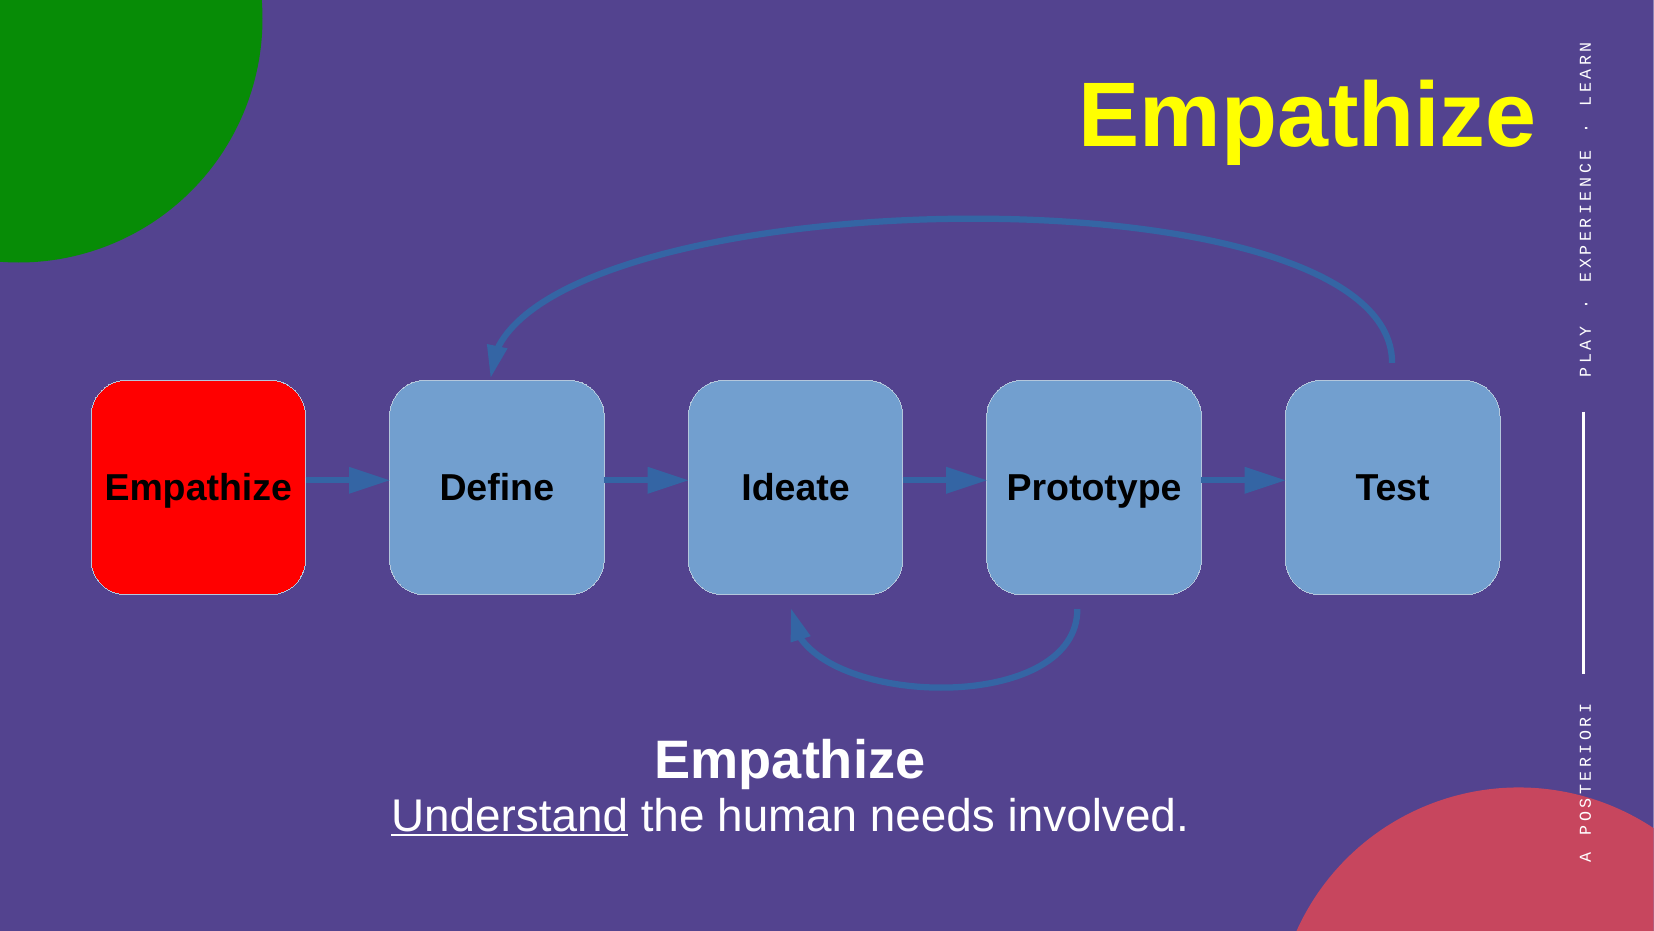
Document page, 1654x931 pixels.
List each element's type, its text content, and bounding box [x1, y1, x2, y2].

text_box Empathize [91, 380, 306, 595]
text_box Prototype [986, 380, 1202, 595]
text_box Define [389, 380, 605, 595]
text_box Ideate [688, 380, 903, 595]
text_box Test [1285, 380, 1501, 595]
title Empathize [262, 37, 1538, 193]
text_box Empathize Understand the human needs involved. [300, 722, 1281, 901]
